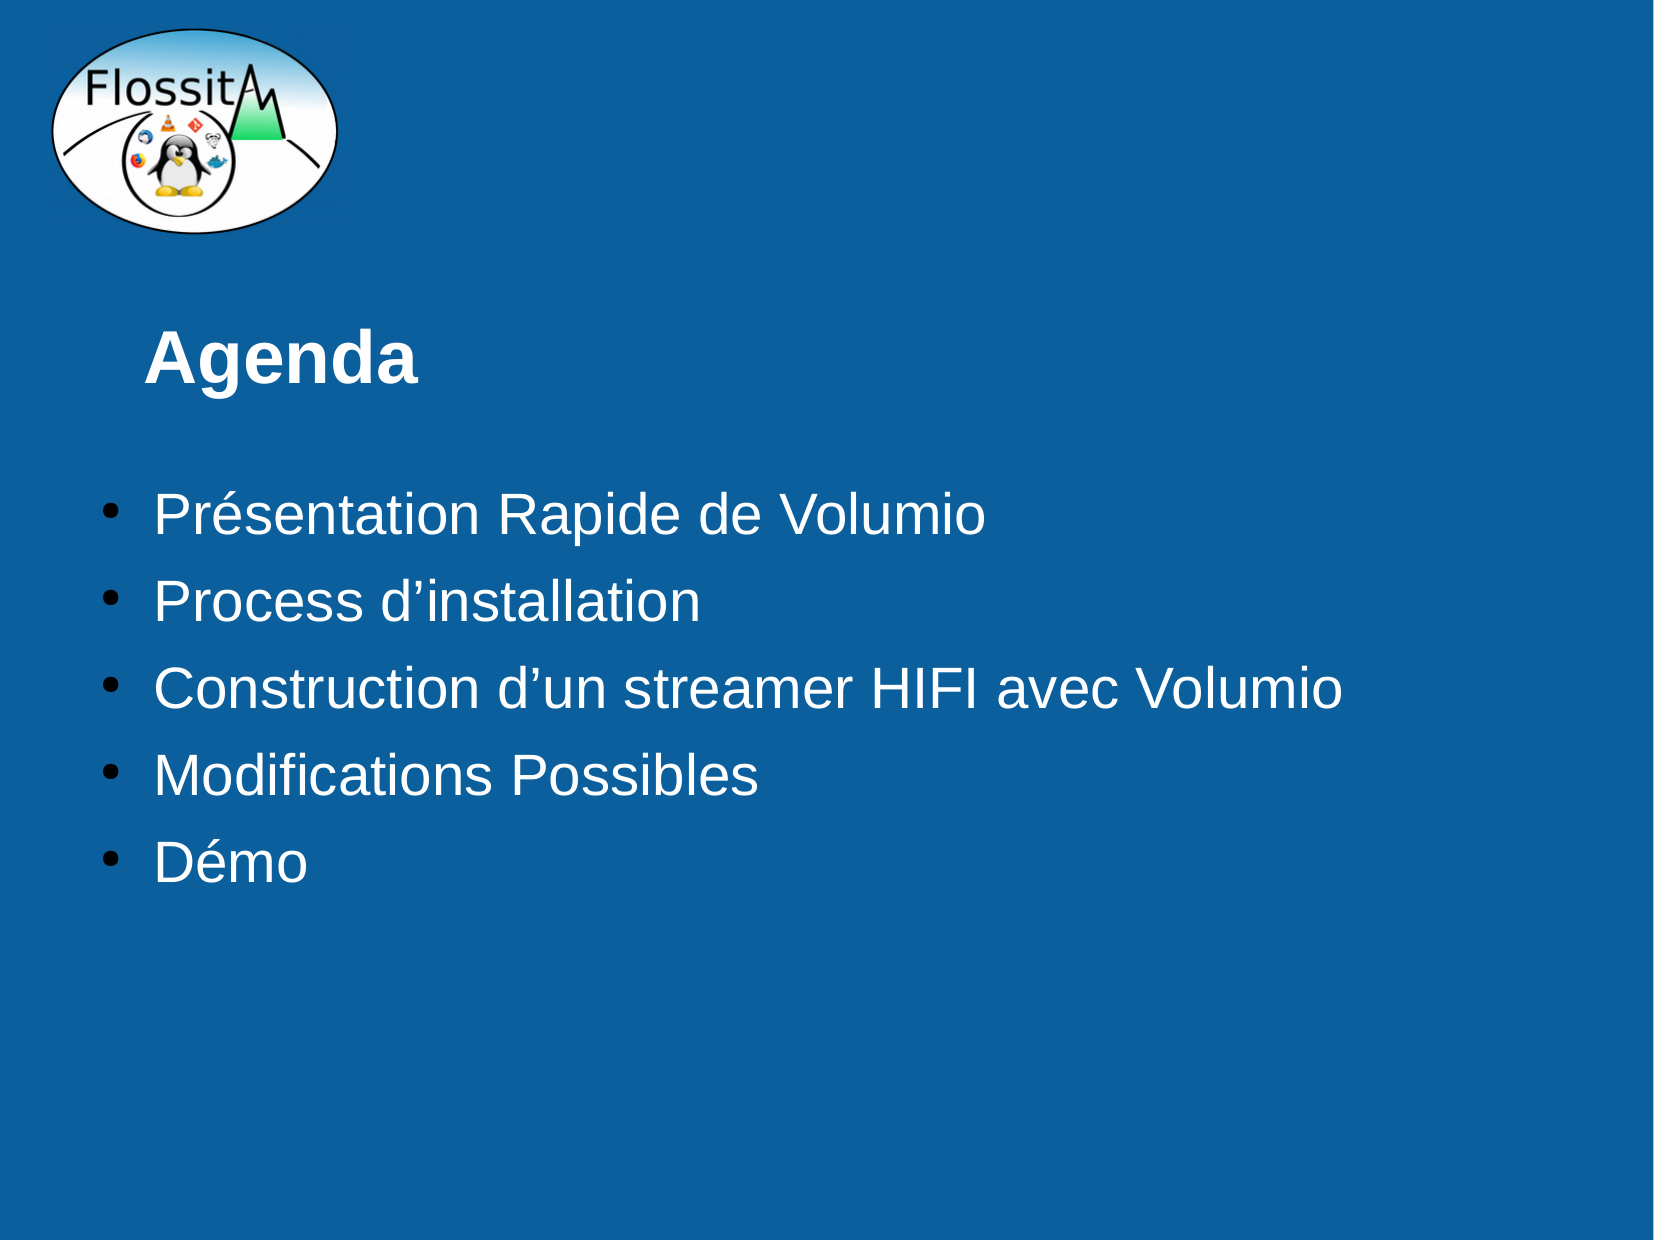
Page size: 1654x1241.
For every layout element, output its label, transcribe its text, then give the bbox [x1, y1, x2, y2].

title Agenda [143, 182, 1459, 401]
list Présentation Rapide de Volumio Process d’installation Construction d’un streamer HIFI avec Volumio Modifications Possibles Démo [82, 484, 1571, 1204]
picture [50, 27, 339, 235]
